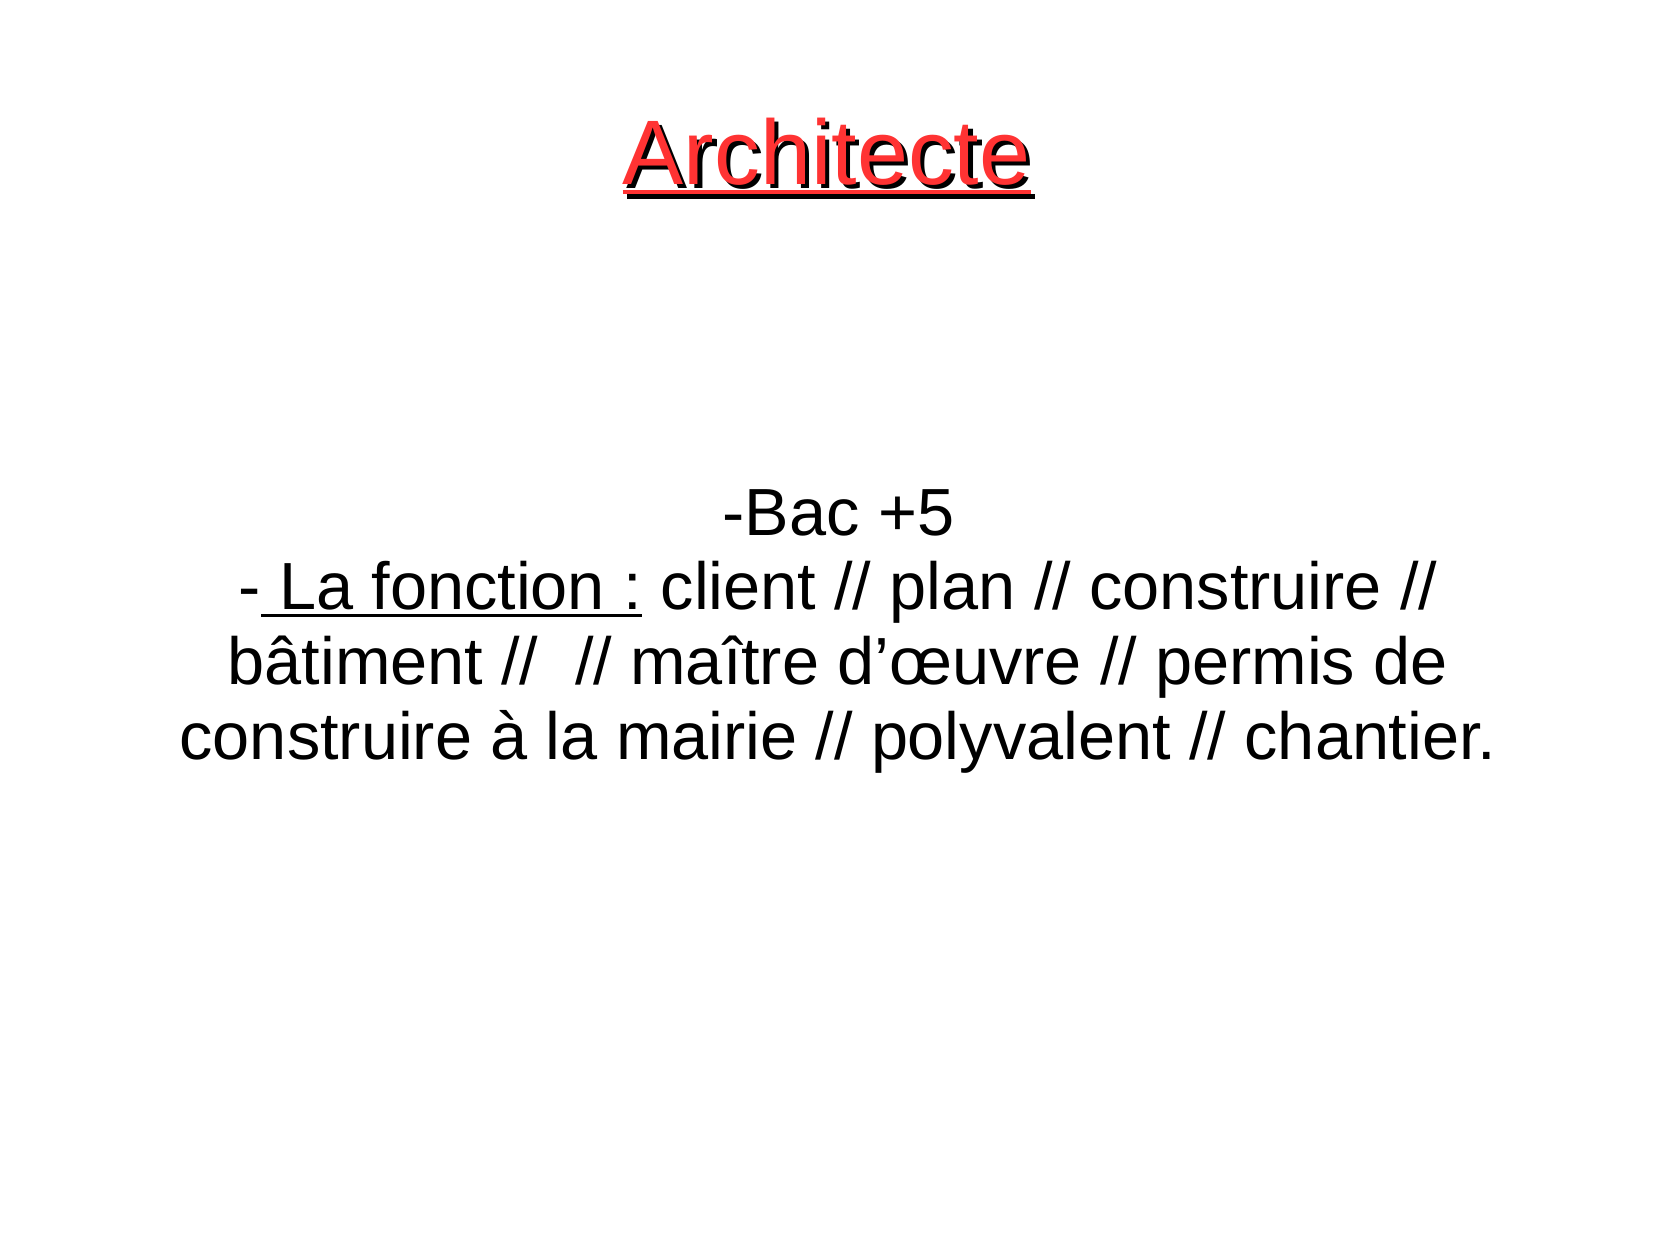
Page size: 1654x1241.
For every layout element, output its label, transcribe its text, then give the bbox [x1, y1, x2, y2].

subtitle -Bac +5 - La fonction : client // plan // construire // bâtiment // // maître d’œuvre // permis de construire à la mairie // polyvalent // chantier. [82, 290, 1595, 1010]
title Architecte [82, 49, 1571, 257]
